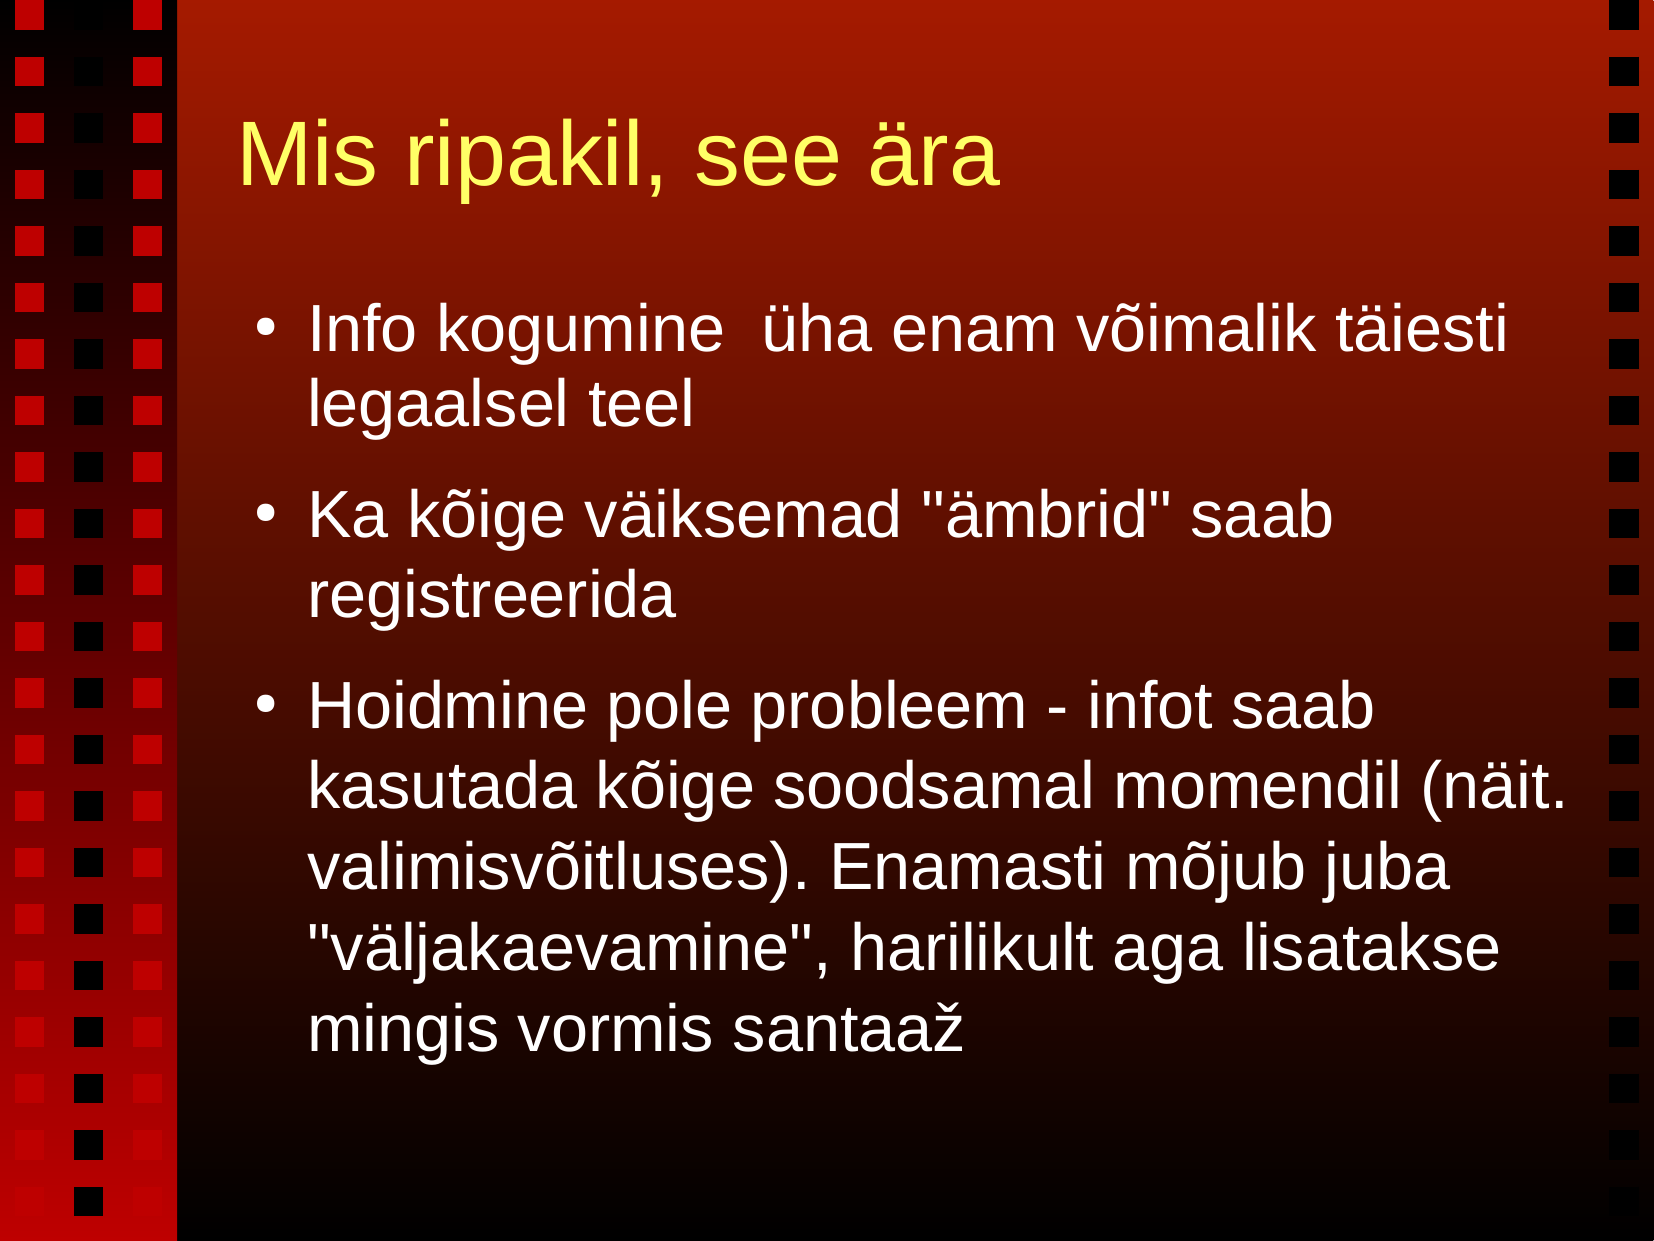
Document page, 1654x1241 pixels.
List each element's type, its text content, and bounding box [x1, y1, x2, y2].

title Mis ripakil, see ära [236, 49, 1571, 257]
list Info kogumine üha enam võimalik täiesti legaalsel teel Ka kõige väiksemad "ämbrid" saab registreerida Hoidmine pole probleem - infot saab kasutada kõige soodsamal momendil (näit. valimisvõitluses). Enamasti mõjub juba "väljakaevamine", harilikult aga lisatakse mingis vormis santaaž [236, 290, 1571, 1109]
